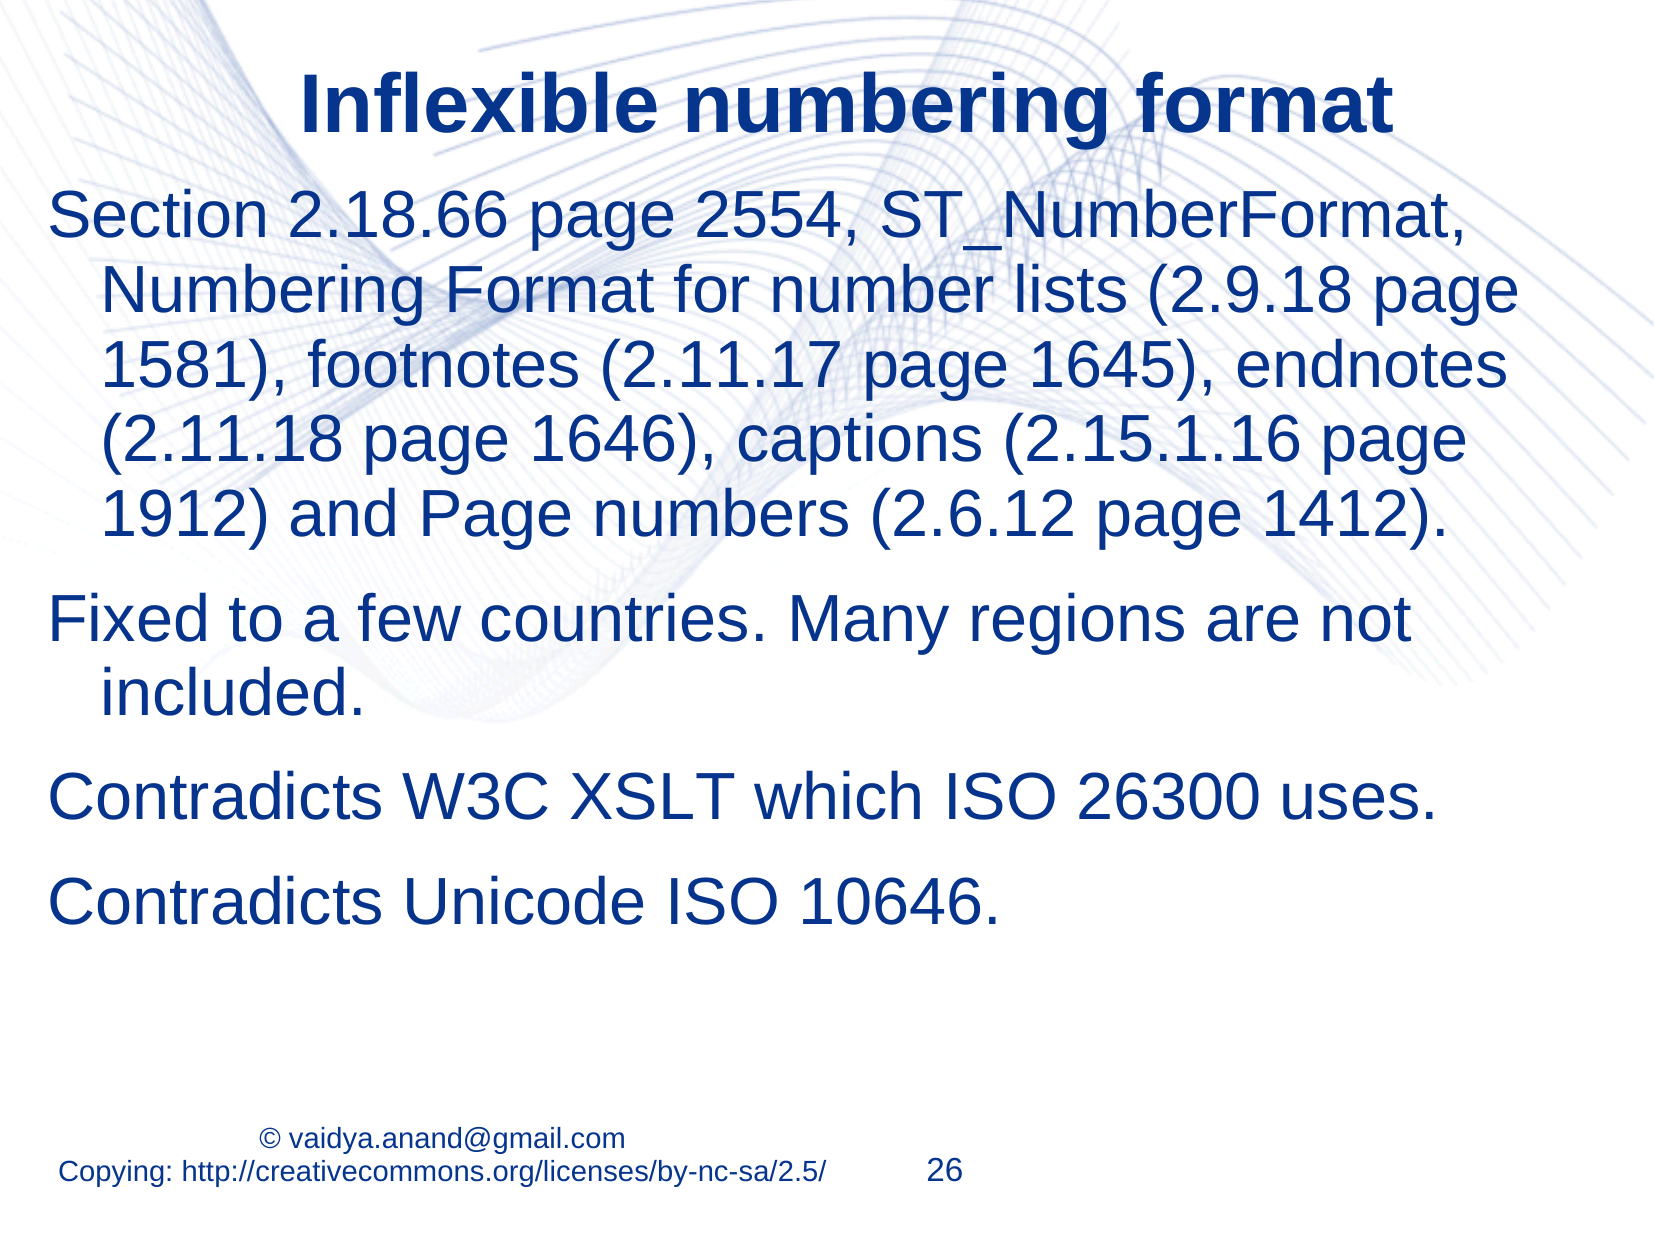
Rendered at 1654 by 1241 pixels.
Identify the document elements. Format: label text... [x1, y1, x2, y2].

picture [0, 0, 1654, 1241]
title Inflexible numbering format [29, 36, 1625, 170]
list Section 2.18.66 page 2554, ST_NumberFormat, Numbering Format for number lists (2.9.18 page 1581), footnotes (2.11.17 page 1645), endnotes (2.11.18 page 1646), captions (2.15.1.16 page 1912) and Page numbers (2.6.12 page 1412). Fixed to a few countries. Many regions are not included. Contradicts W3C XSLT which ISO 26300 uses. Contradicts Unicode ISO 10646. [29, 177, 1625, 1108]
